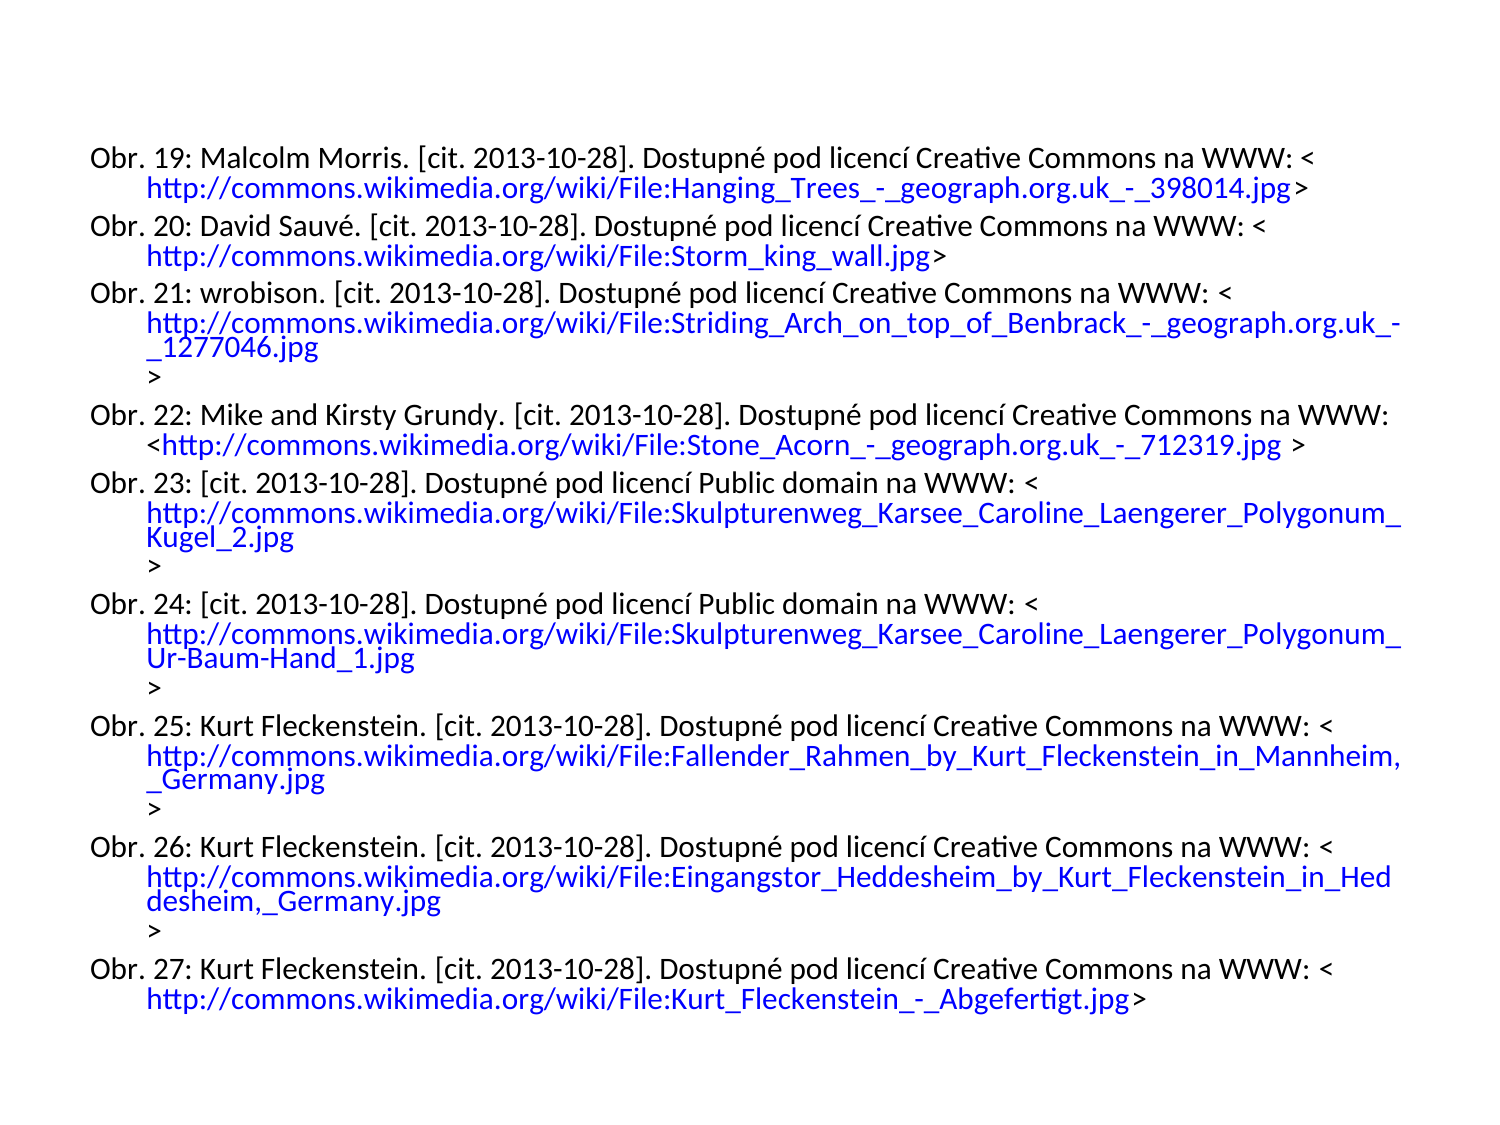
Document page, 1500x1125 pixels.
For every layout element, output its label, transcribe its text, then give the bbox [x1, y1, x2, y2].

list Obr. 19: Malcolm Morris. [cit. 2013-10-28]. Dostupné pod licencí Creative Commons na WWW: <http://commons.wikimedia.org/wiki/File:Hanging_Trees_-_geograph.org.uk_-_398014.jpg> Obr. 20: David Sauvé. [cit. 2013-10-28]. Dostupné pod licencí Creative Commons na WWW: <http://commons.wikimedia.org/wiki/File:Storm_king_wall.jpg> Obr. 21: wrobison. [cit. 2013-10-28]. Dostupné pod licencí Creative Commons na WWW: <http://commons.wikimedia.org/wiki/File:Striding_Arch_on_top_of_Benbrack_-_geograph.org.uk_-_1277046.jpg> Obr. 22: Mike and Kirsty Grundy. [cit. 2013-10-28]. Dostupné pod licencí Creative Commons na WWW: <http://commons.wikimedia.org/wiki/File:Stone_Acorn_-_geograph.org.uk_-_712319.jpg > Obr. 23: [cit. 2013-10-28]. Dostupné pod licencí Public domain na WWW: <http://commons.wikimedia.org/wiki/File:Skulpturenweg_Karsee_Caroline_Laengerer_Polygonum_Kugel_2.jpg> Obr. 24: [cit. 2013-10-28]. Dostupné pod licencí Public domain na WWW: <http://commons.wikimedia.org/wiki/File:Skulpturenweg_Karsee_Caroline_Laengerer_Polygonum_Ur-Baum-Hand_1.jpg> Obr. 25: Kurt Fleckenstein. [cit. 2013-10-28]. Dostupné pod licencí Creative Commons na WWW: <http://commons.wikimedia.org/wiki/File:Fallender_Rahmen_by_Kurt_Fleckenstein_in_Mannheim,_Germany.jpg> Obr. 26: Kurt Fleckenstein. [cit. 2013-10-28]. Dostupné pod licencí Creative Commons na WWW: <http://commons.wikimedia.org/wiki/File:Eingangstor_Heddesheim_by_Kurt_Fleckenstein_in_Heddesheim,_Germany.jpg> Obr. 27: Kurt Fleckenstein. [cit. 2013-10-28]. Dostupné pod licencí Creative Commons na WWW: <http://commons.wikimedia.org/wiki/File:Kurt_Fleckenstein_-_Abgefertigt.jpg> [75, 137, 1426, 1005]
